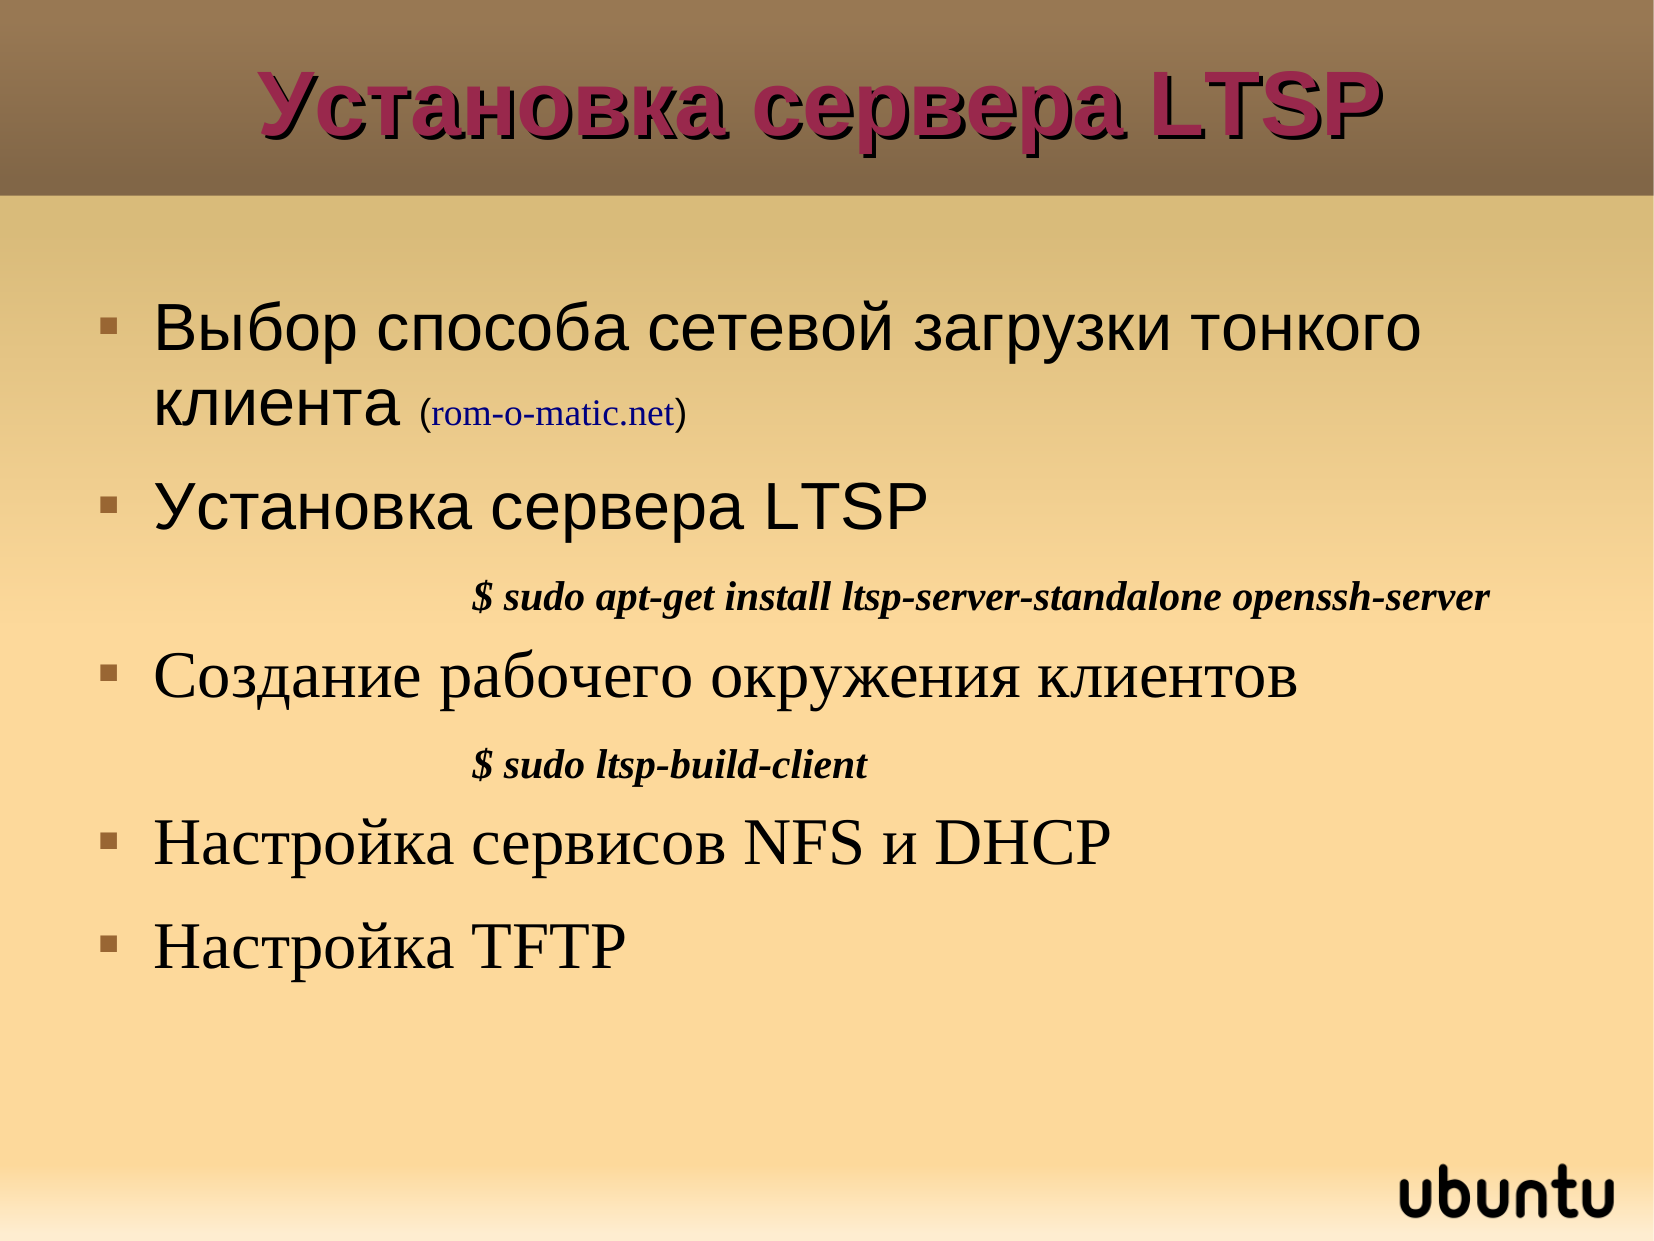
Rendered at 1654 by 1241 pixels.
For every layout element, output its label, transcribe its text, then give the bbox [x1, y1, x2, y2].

list Выбор способа сетевой загрузки тонкого клиента (rom-o-matic.net) Установка сервера LTSP $ sudo apt-get install ltsp-server-standalone openssh-server Создание рабочего окружения клиентов $ sudo ltsp-build-client Настройка сервисов NFS и DHCP Настройка TFTP [82, 290, 1571, 1109]
picture [0, 0, 1654, 1241]
title Установка сервера LTSP [76, 0, 1565, 208]
